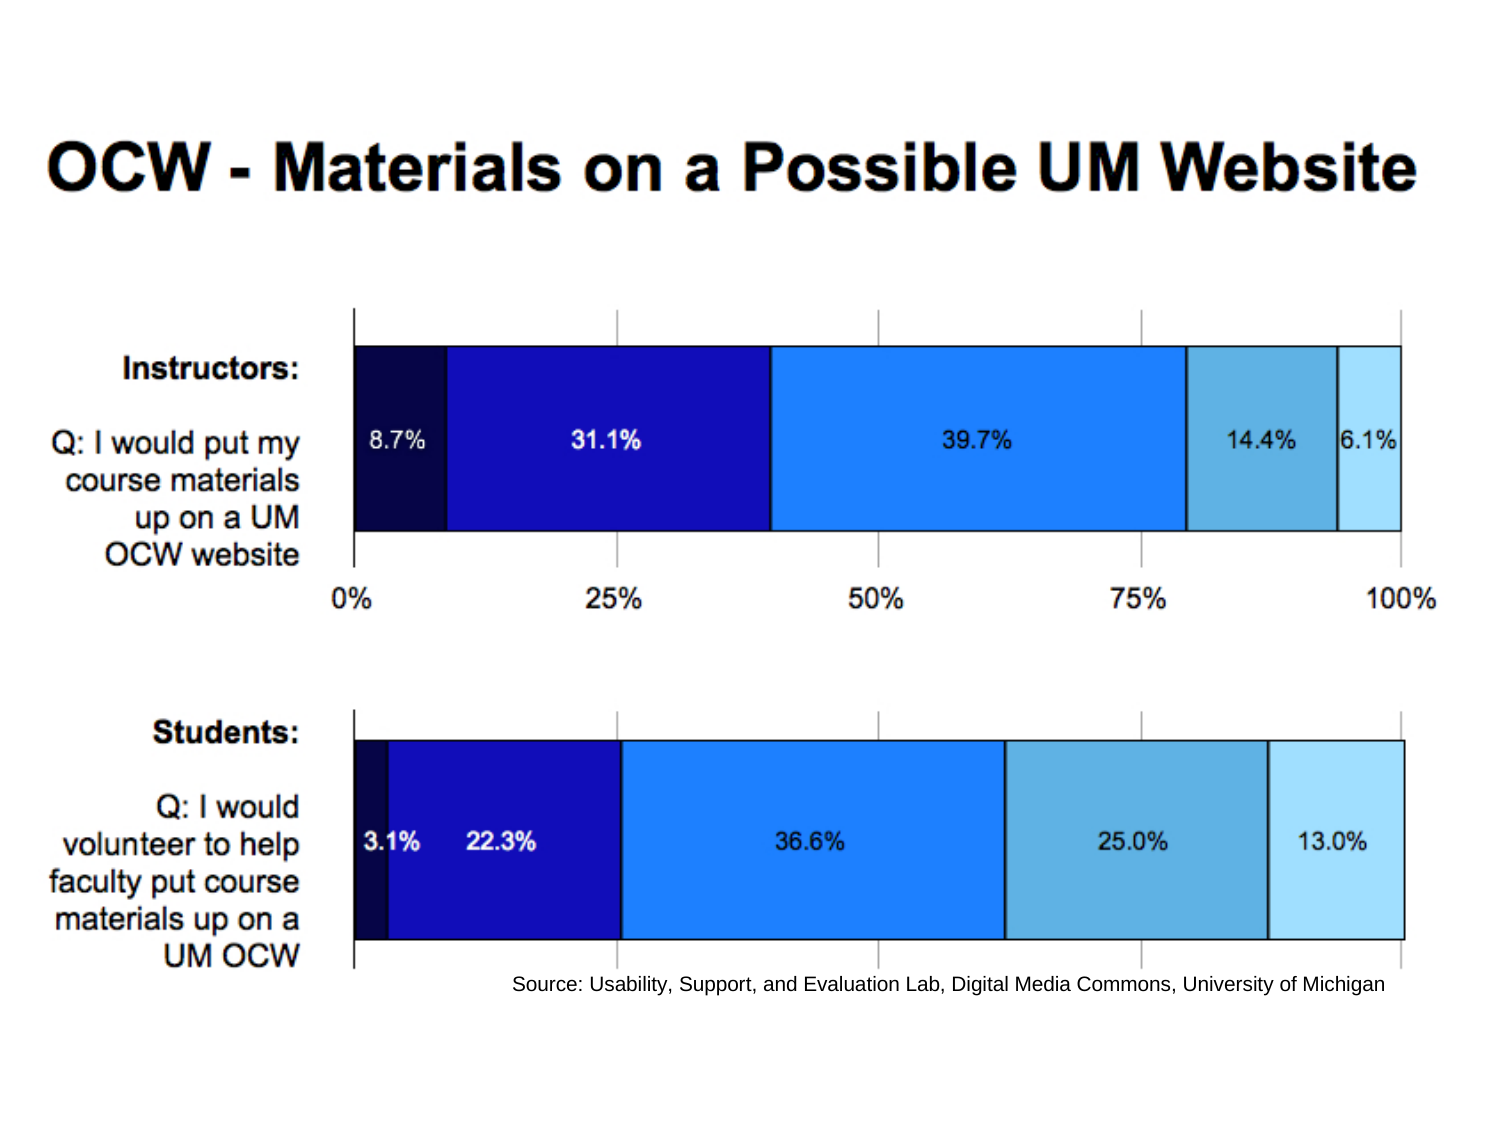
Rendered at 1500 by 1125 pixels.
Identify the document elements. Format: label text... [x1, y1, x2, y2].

picture [23, 122, 1477, 1003]
text_box Source: Usability, Support, and Evaluation Lab, Digital Media Commons, University of Michigan [462, 962, 1400, 1003]
